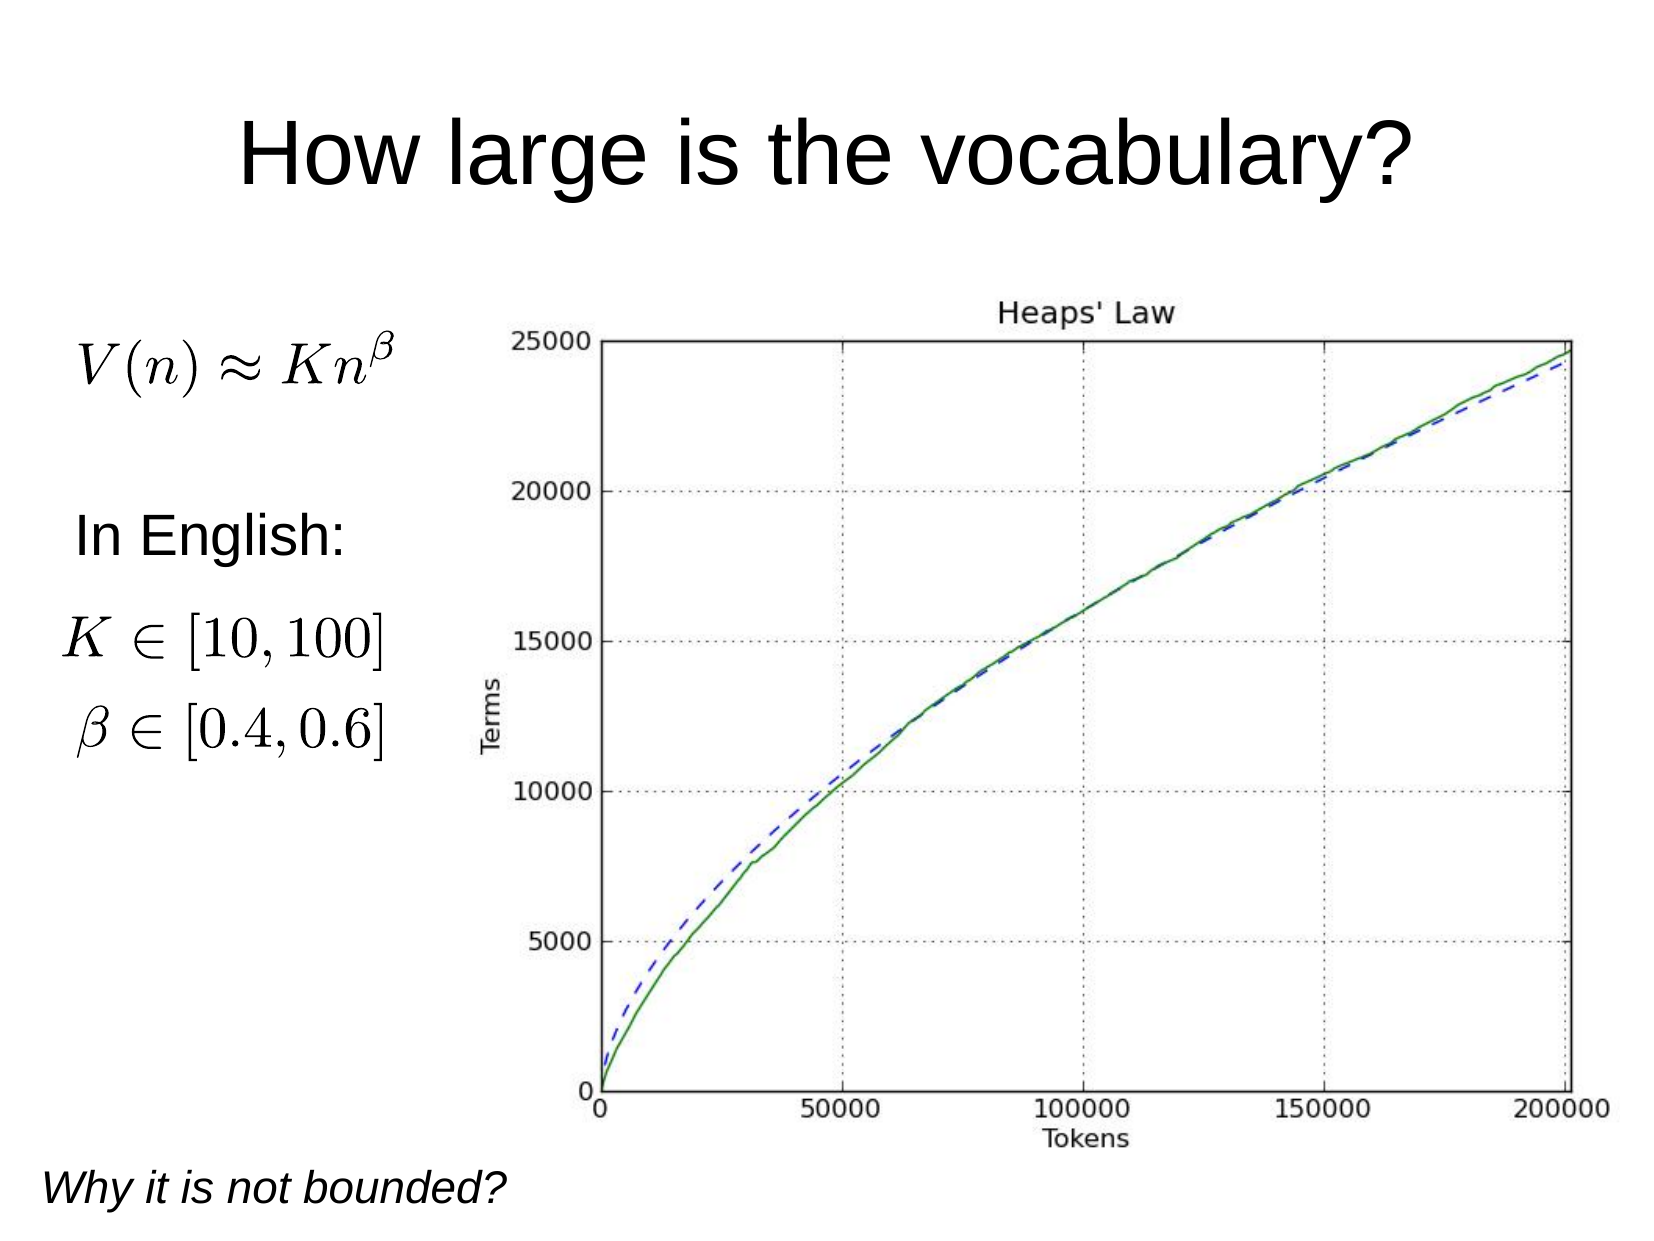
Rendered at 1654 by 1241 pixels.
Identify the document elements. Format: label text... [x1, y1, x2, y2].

text_box In English: [60, 495, 421, 576]
picture [464, 285, 1621, 1186]
title How large is the vocabulary? [82, 49, 1571, 257]
text_box [75, 330, 397, 398]
text_box [60, 612, 389, 671]
text_box Why it is not bounded? [26, 1155, 523, 1222]
text_box [75, 702, 389, 762]
